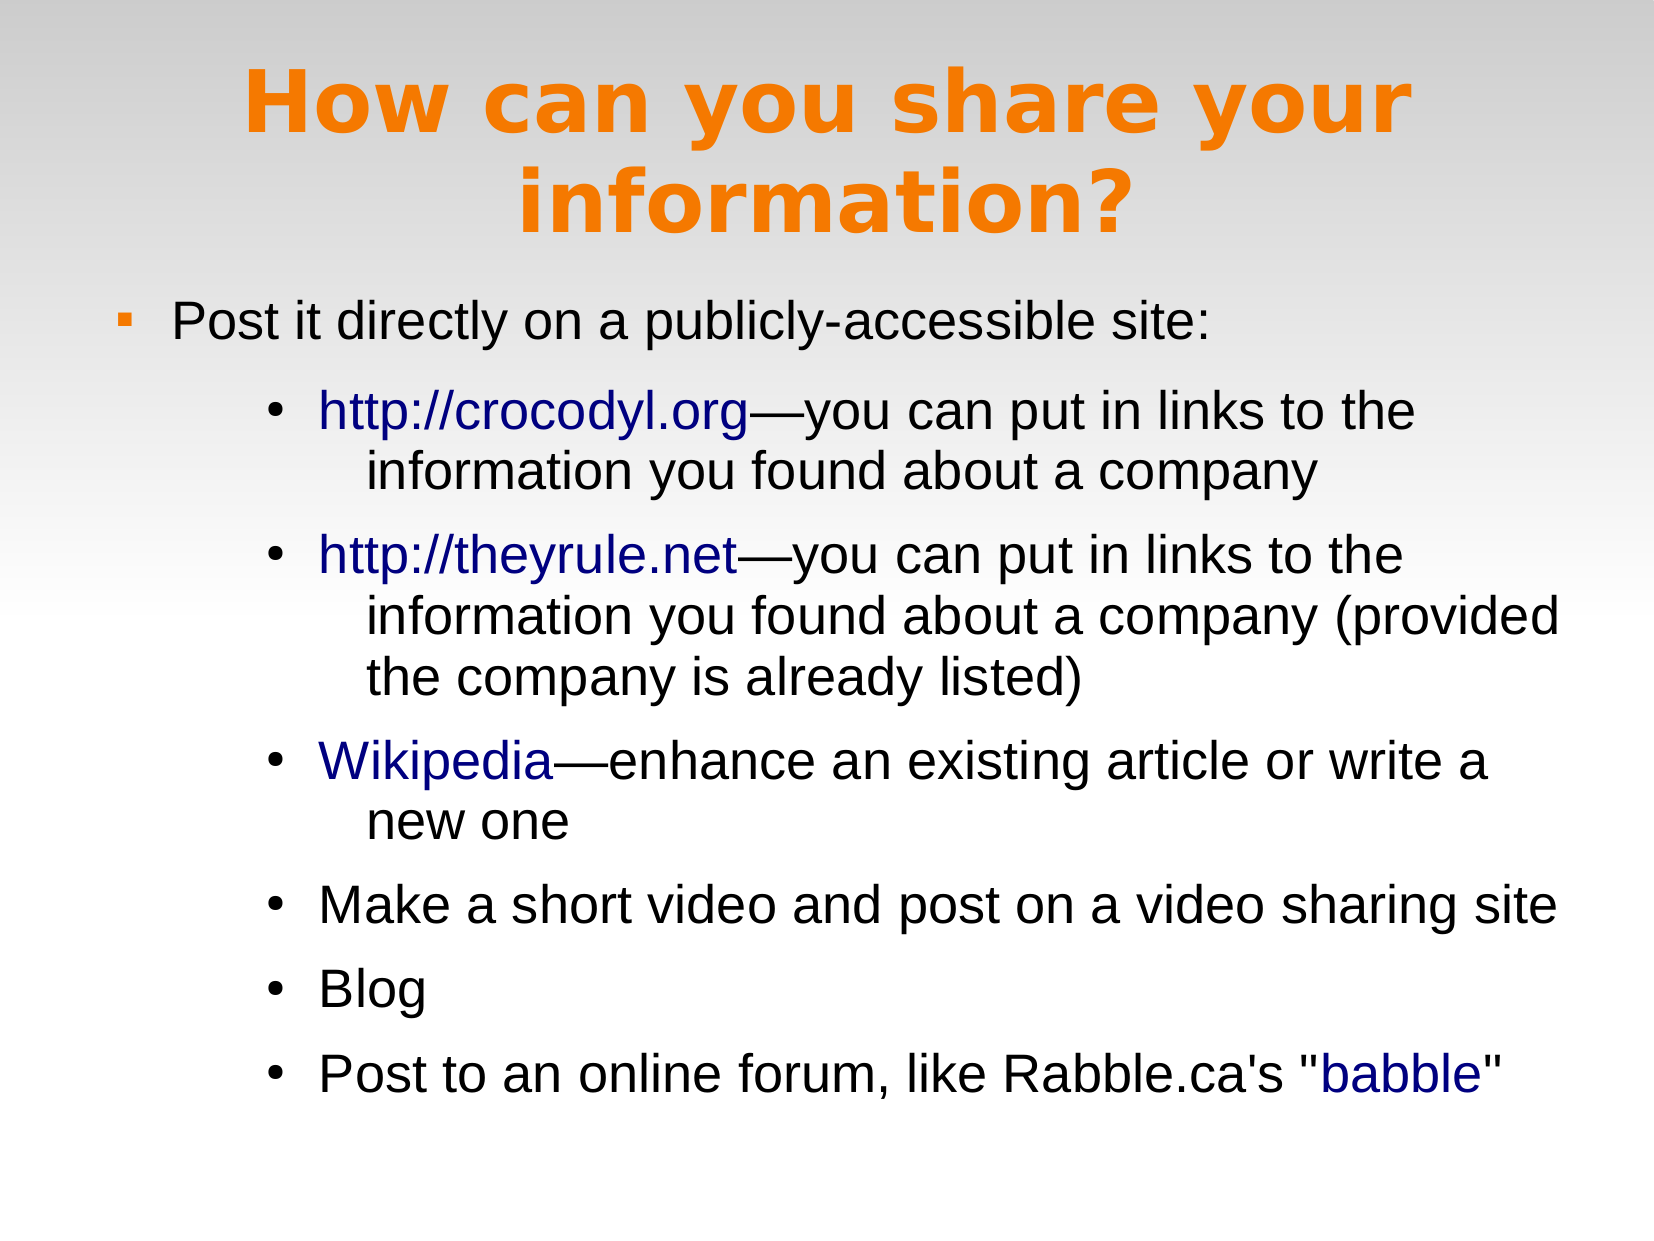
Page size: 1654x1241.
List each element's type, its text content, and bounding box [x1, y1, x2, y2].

list Post it directly on a publicly-accessible site: http://crocodyl.org—you can put in links to the information you found about a company http://theyrule.net—you can put in links to the information you found about a company (provided the company is already listed) Wikipedia—enhance an existing article or write a new one Make a short video and post on a video sharing site Blog Post to an online forum, like Rabble.ca's "babble" [82, 290, 1571, 1109]
title How can you share your information? [82, 49, 1571, 257]
